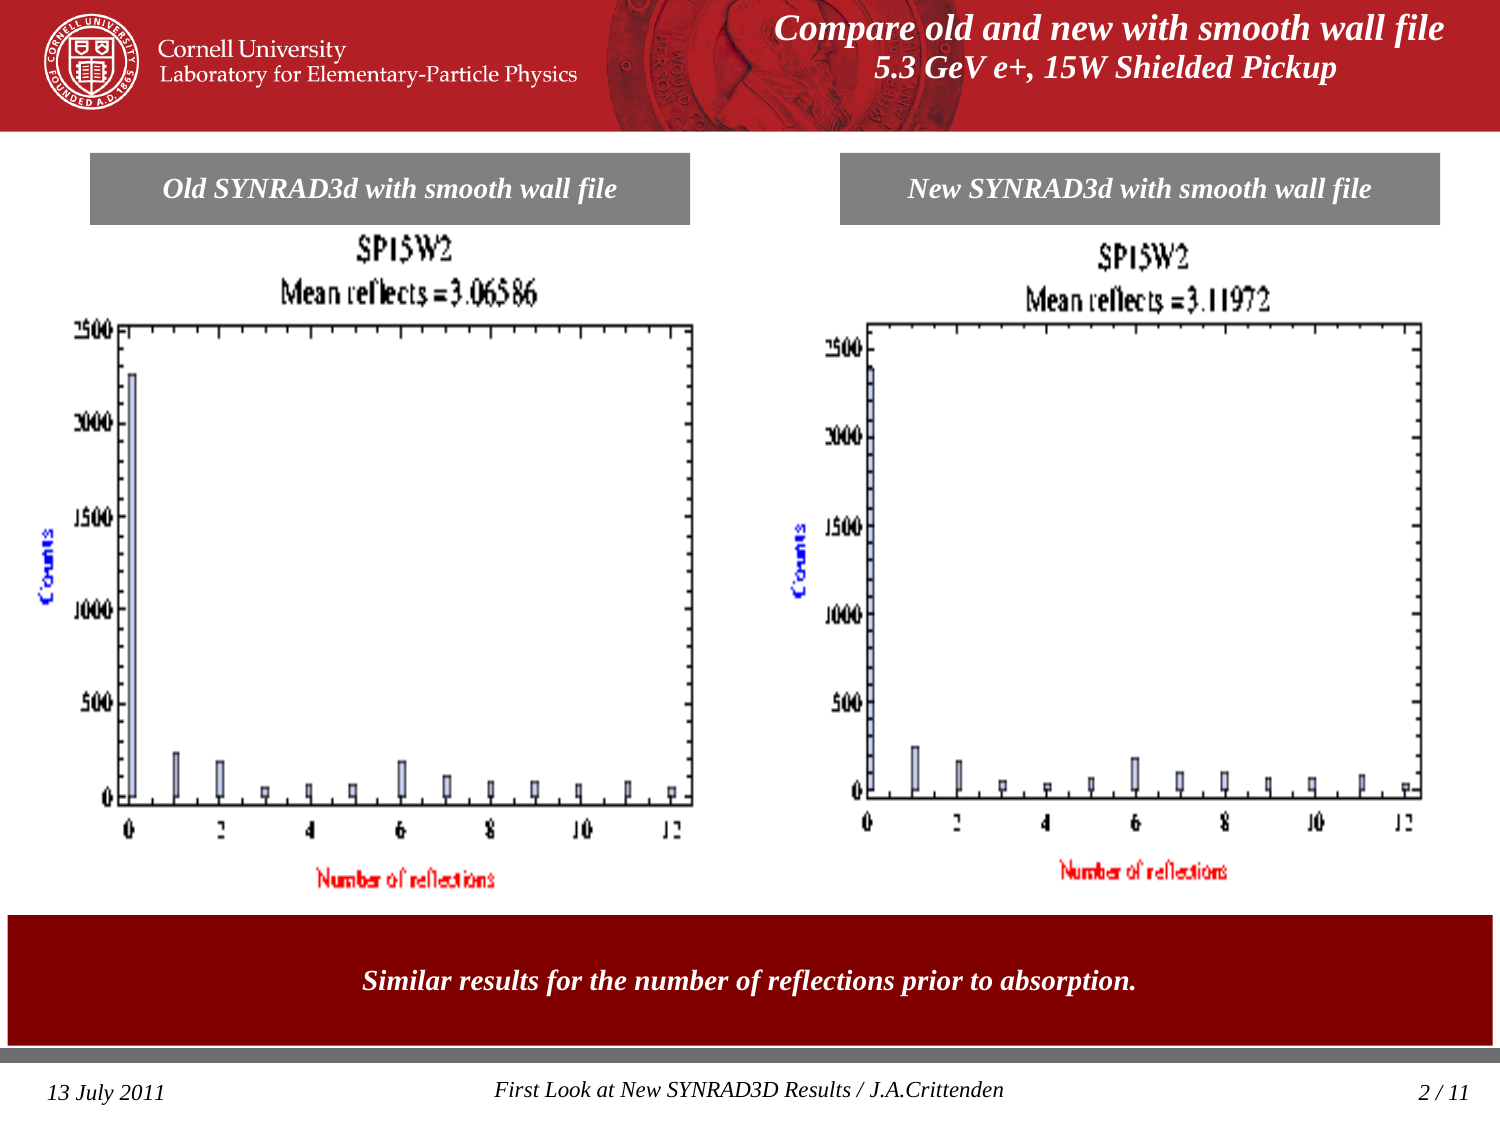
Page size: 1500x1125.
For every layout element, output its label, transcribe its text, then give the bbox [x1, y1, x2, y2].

text_box Old SYNRAD3d with smooth wall file [90, 152, 691, 225]
picture [30, 227, 713, 904]
text_box Compare old and new with smooth wall file 5.3 GeV e+, 15W Shielded Pickup [712, 0, 1500, 113]
text_box New SYNRAD3d with smooth wall file [840, 152, 1441, 225]
picture [0, 0, 1500, 132]
picture [763, 227, 1447, 904]
text_box Similar results for the number of reflections prior to absorption. [7, 915, 1493, 1046]
